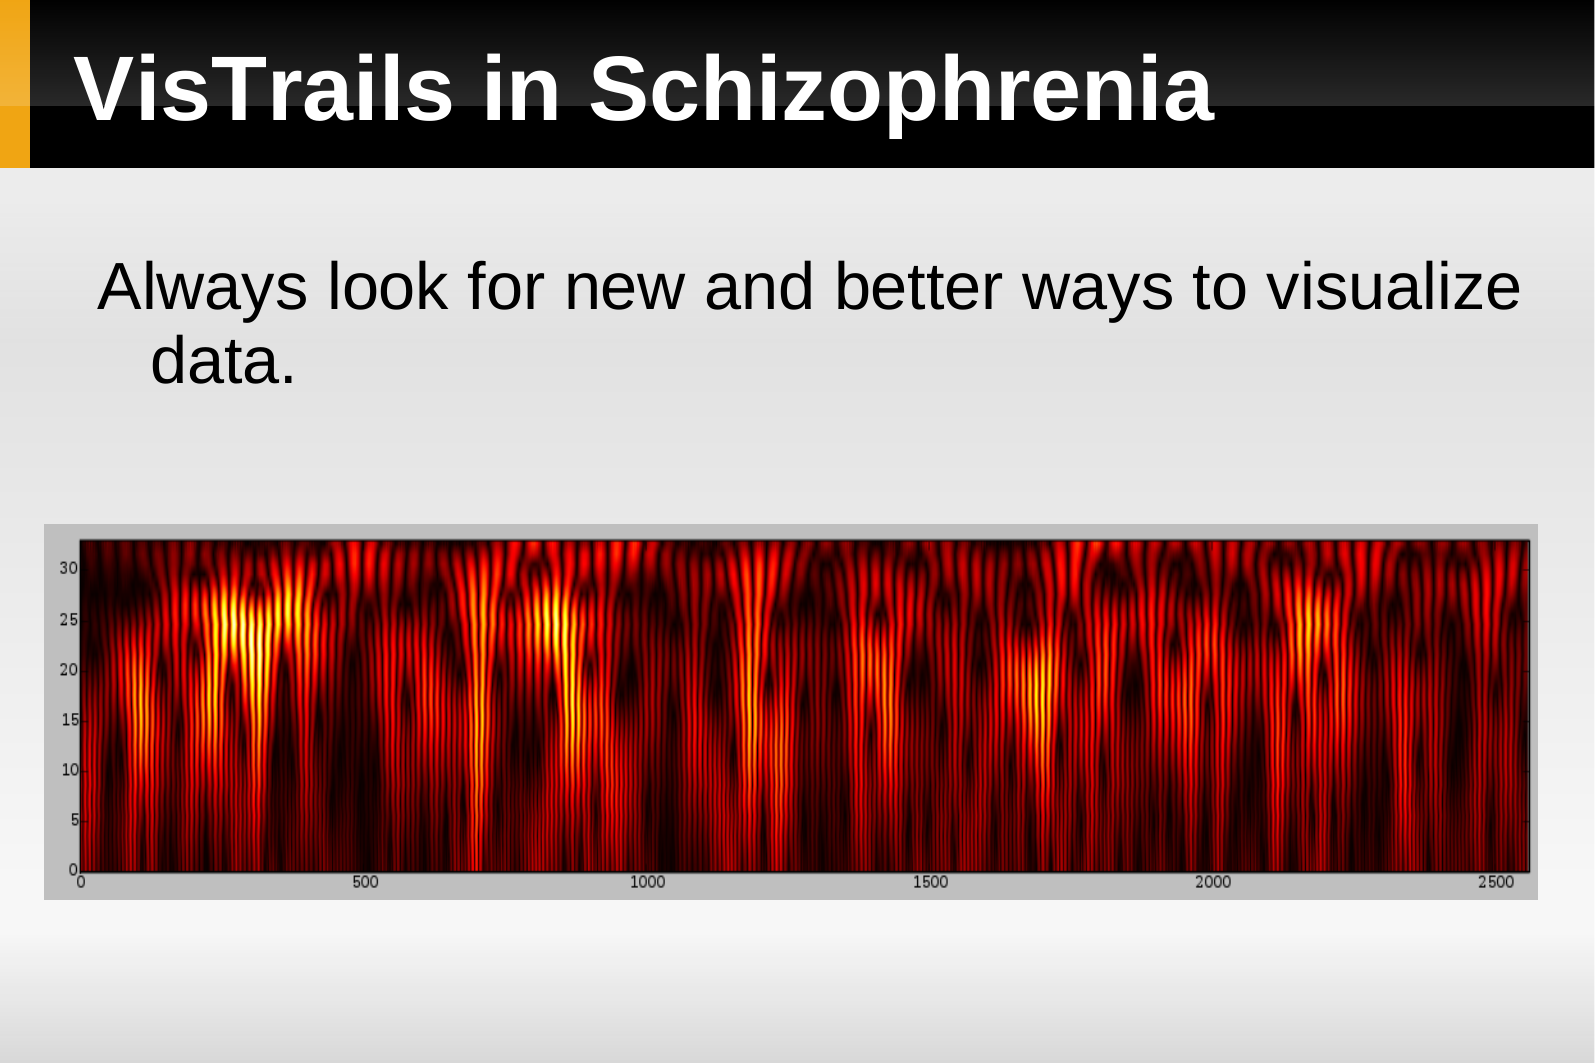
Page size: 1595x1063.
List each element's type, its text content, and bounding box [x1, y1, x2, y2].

picture [0, 0, 1595, 1063]
list Always look for new and better ways to visualize data. [79, 248, 1538, 488]
title VisTrails in Schizophrenia [74, 7, 1510, 171]
